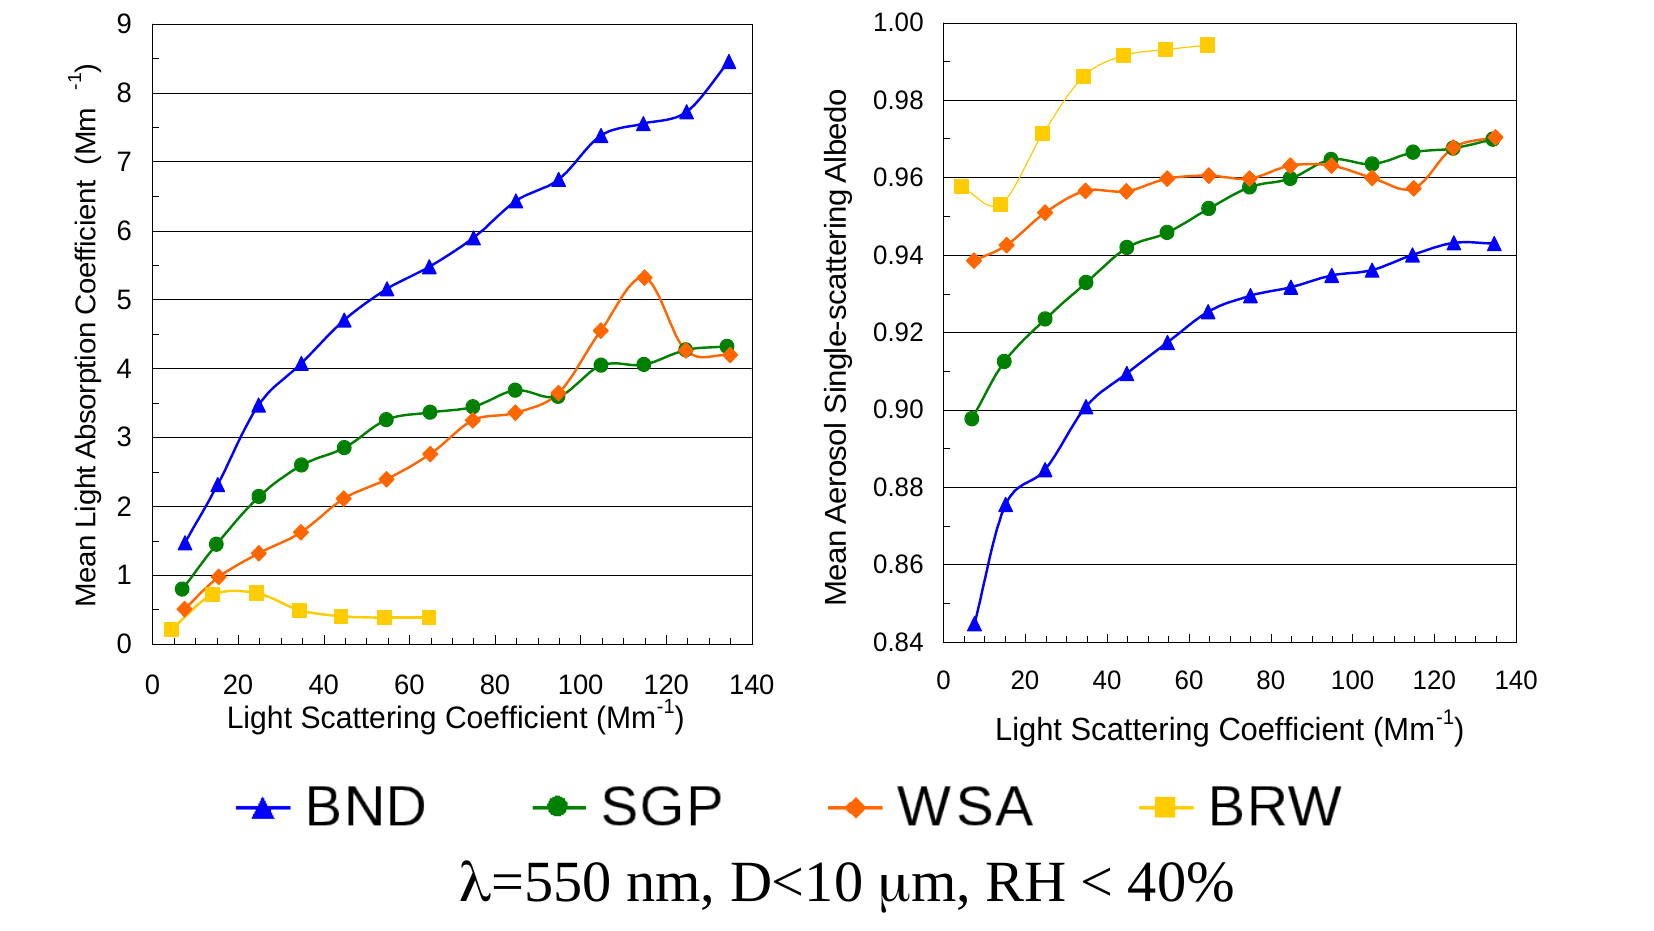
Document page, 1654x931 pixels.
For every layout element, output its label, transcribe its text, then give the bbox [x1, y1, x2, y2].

text_box =550 nm, D<10 m, RH < 40% [742, 865, 764, 899]
text_box =550 nm, D<10 m, RH < 40% [409, 864, 1285, 921]
picture [806, 0, 1548, 762]
picture [47, 0, 784, 754]
chart [172, 728, 1424, 864]
